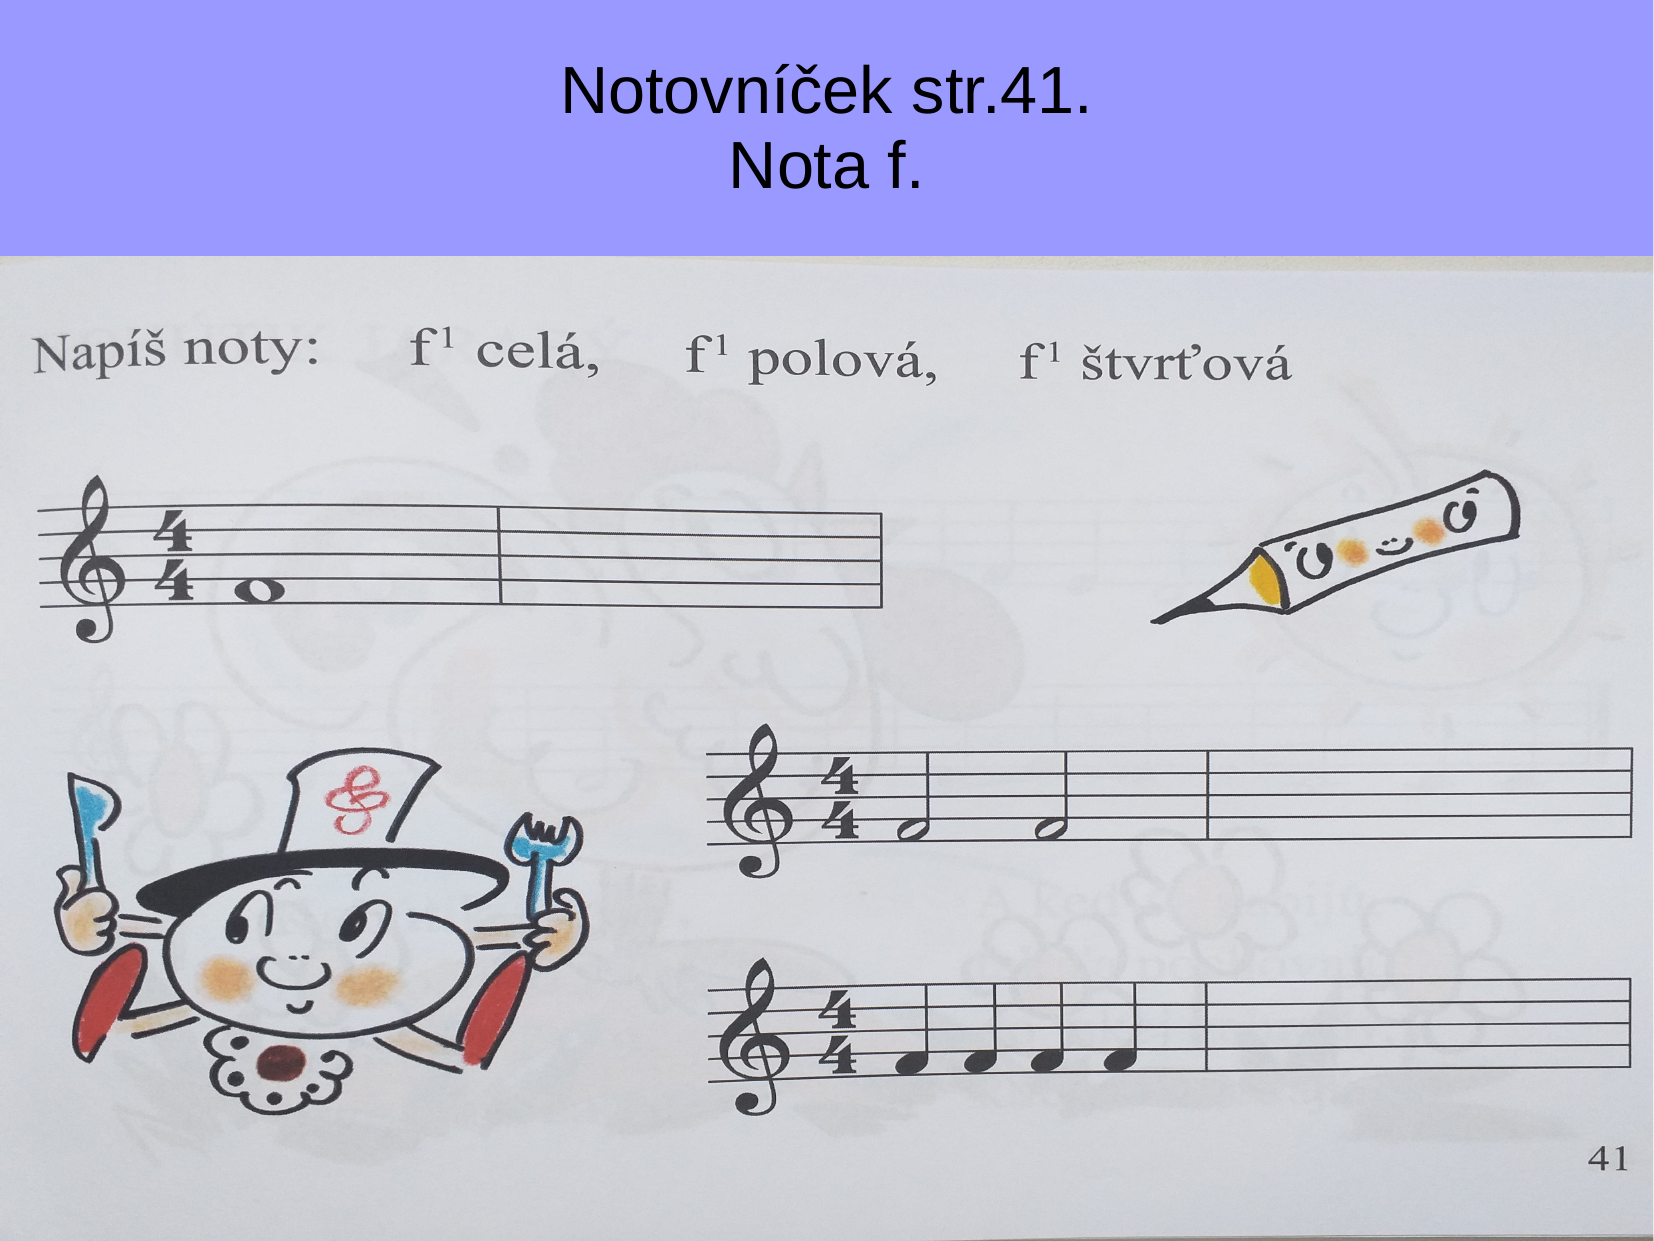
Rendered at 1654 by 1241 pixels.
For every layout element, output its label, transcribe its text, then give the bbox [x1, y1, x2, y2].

picture [0, 256, 1654, 1241]
title Notovníček str.41. Nota f. [0, 0, 1654, 256]
